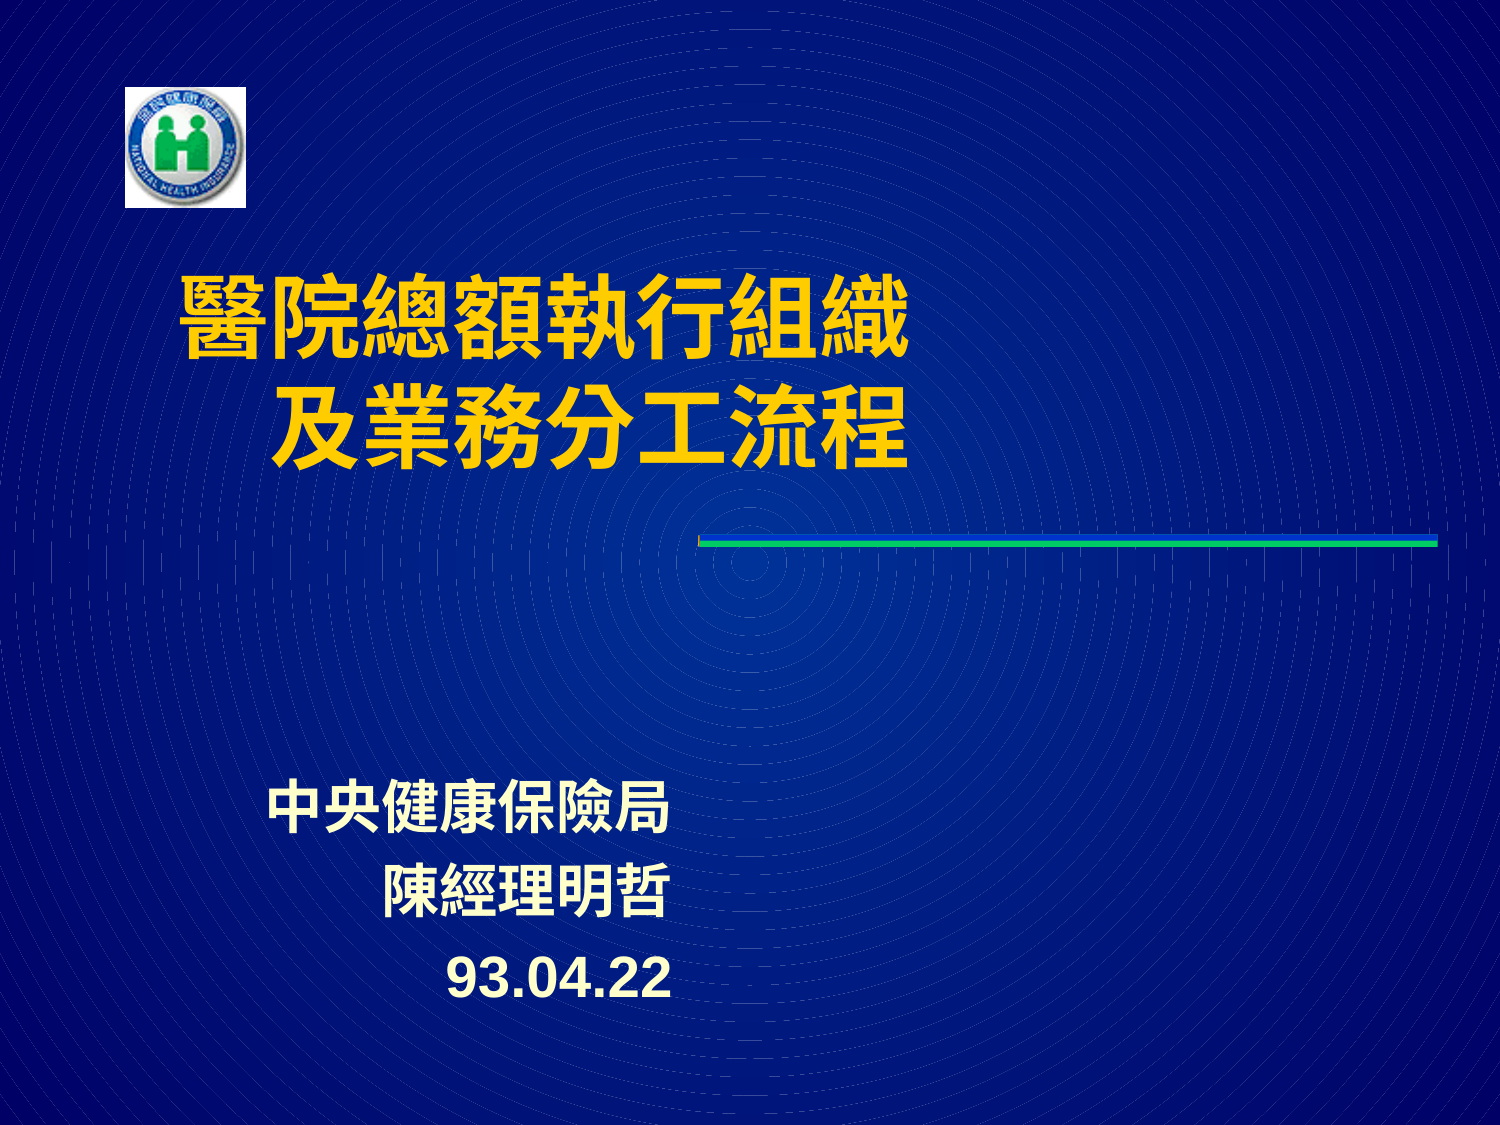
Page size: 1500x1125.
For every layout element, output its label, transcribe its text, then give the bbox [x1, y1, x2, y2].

subtitle 中央健康保險局 陳經理明哲 93.04.22 [249, 762, 1300, 1051]
title 醫院總額執行組織 及業務分工流程 [162, 262, 1451, 488]
